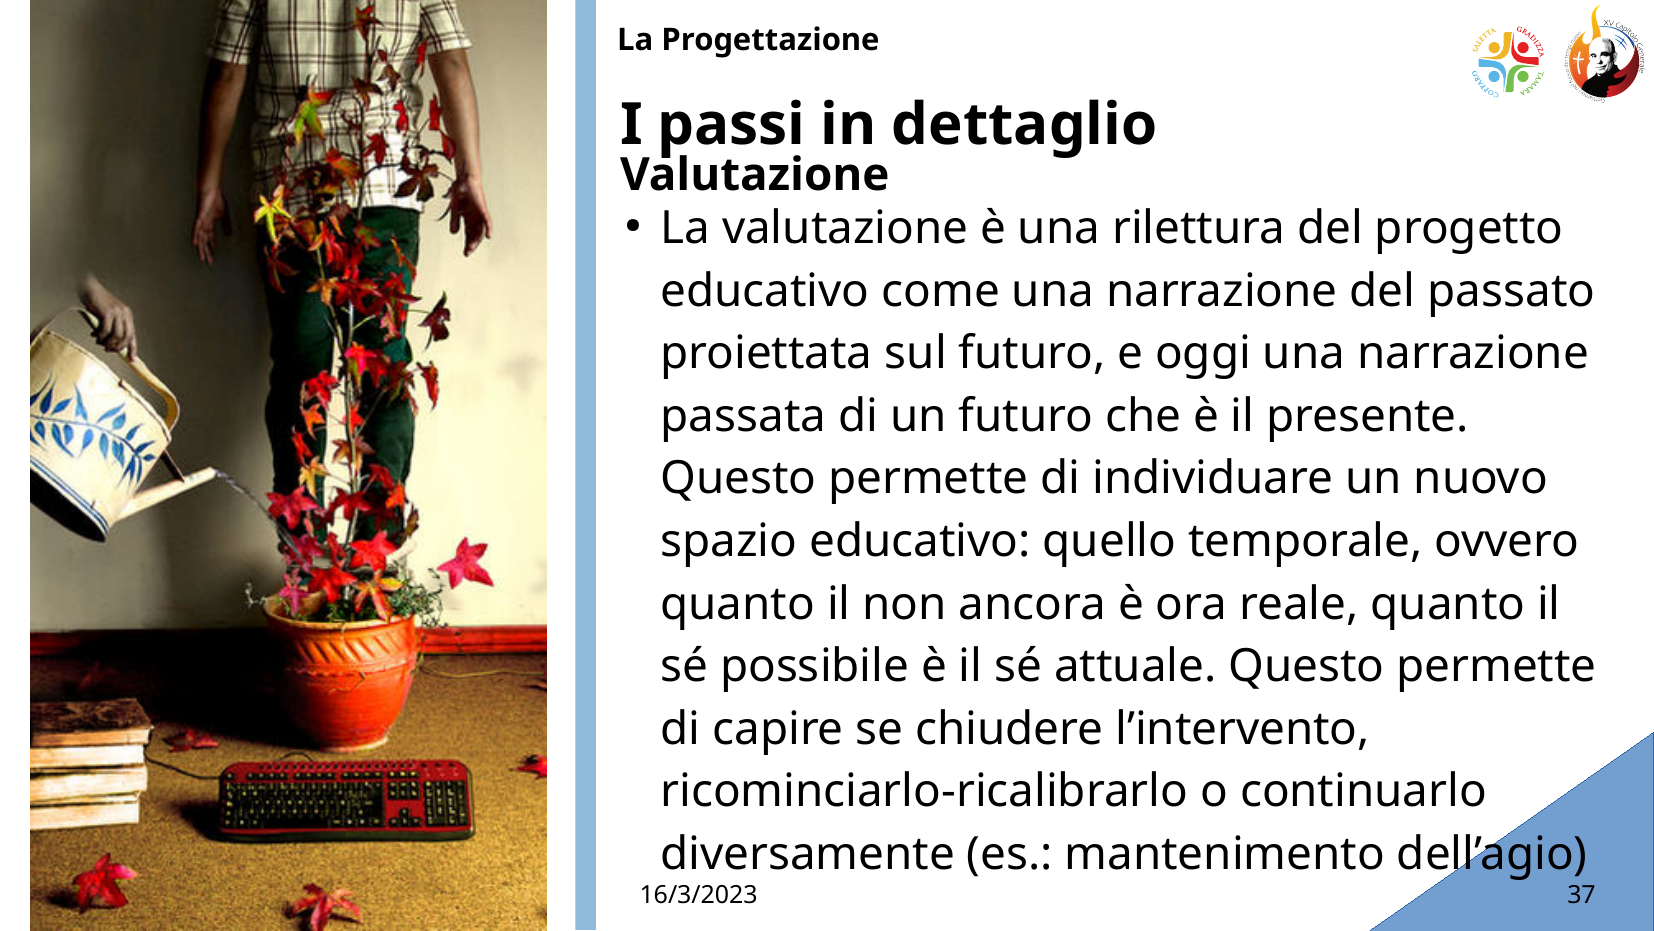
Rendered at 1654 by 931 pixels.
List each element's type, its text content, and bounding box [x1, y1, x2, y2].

title Valutazione [620, 154, 1617, 189]
subtitle La valutazione è una rilettura del progetto educativo come una narrazione del passato proiettata sul futuro, e oggi una narrazione passata di un futuro che è il presente. Questo permette di individuare un nuovo spazio educativo: quello temporale, ovvero quanto il non ancora è ora reale, quanto il sé possibile è il sé attuale. Questo permette di capire se chiudere l’intervento, ricominciarlo-ricalibrarlo o continuarlo diversamente (es.: mantenimento dell’agio) [624, 194, 1602, 891]
picture [1563, 4, 1646, 103]
title I passi in dettaglio [620, 82, 1617, 154]
picture [30, 0, 547, 931]
text_box La Progettazione [602, 9, 1335, 63]
